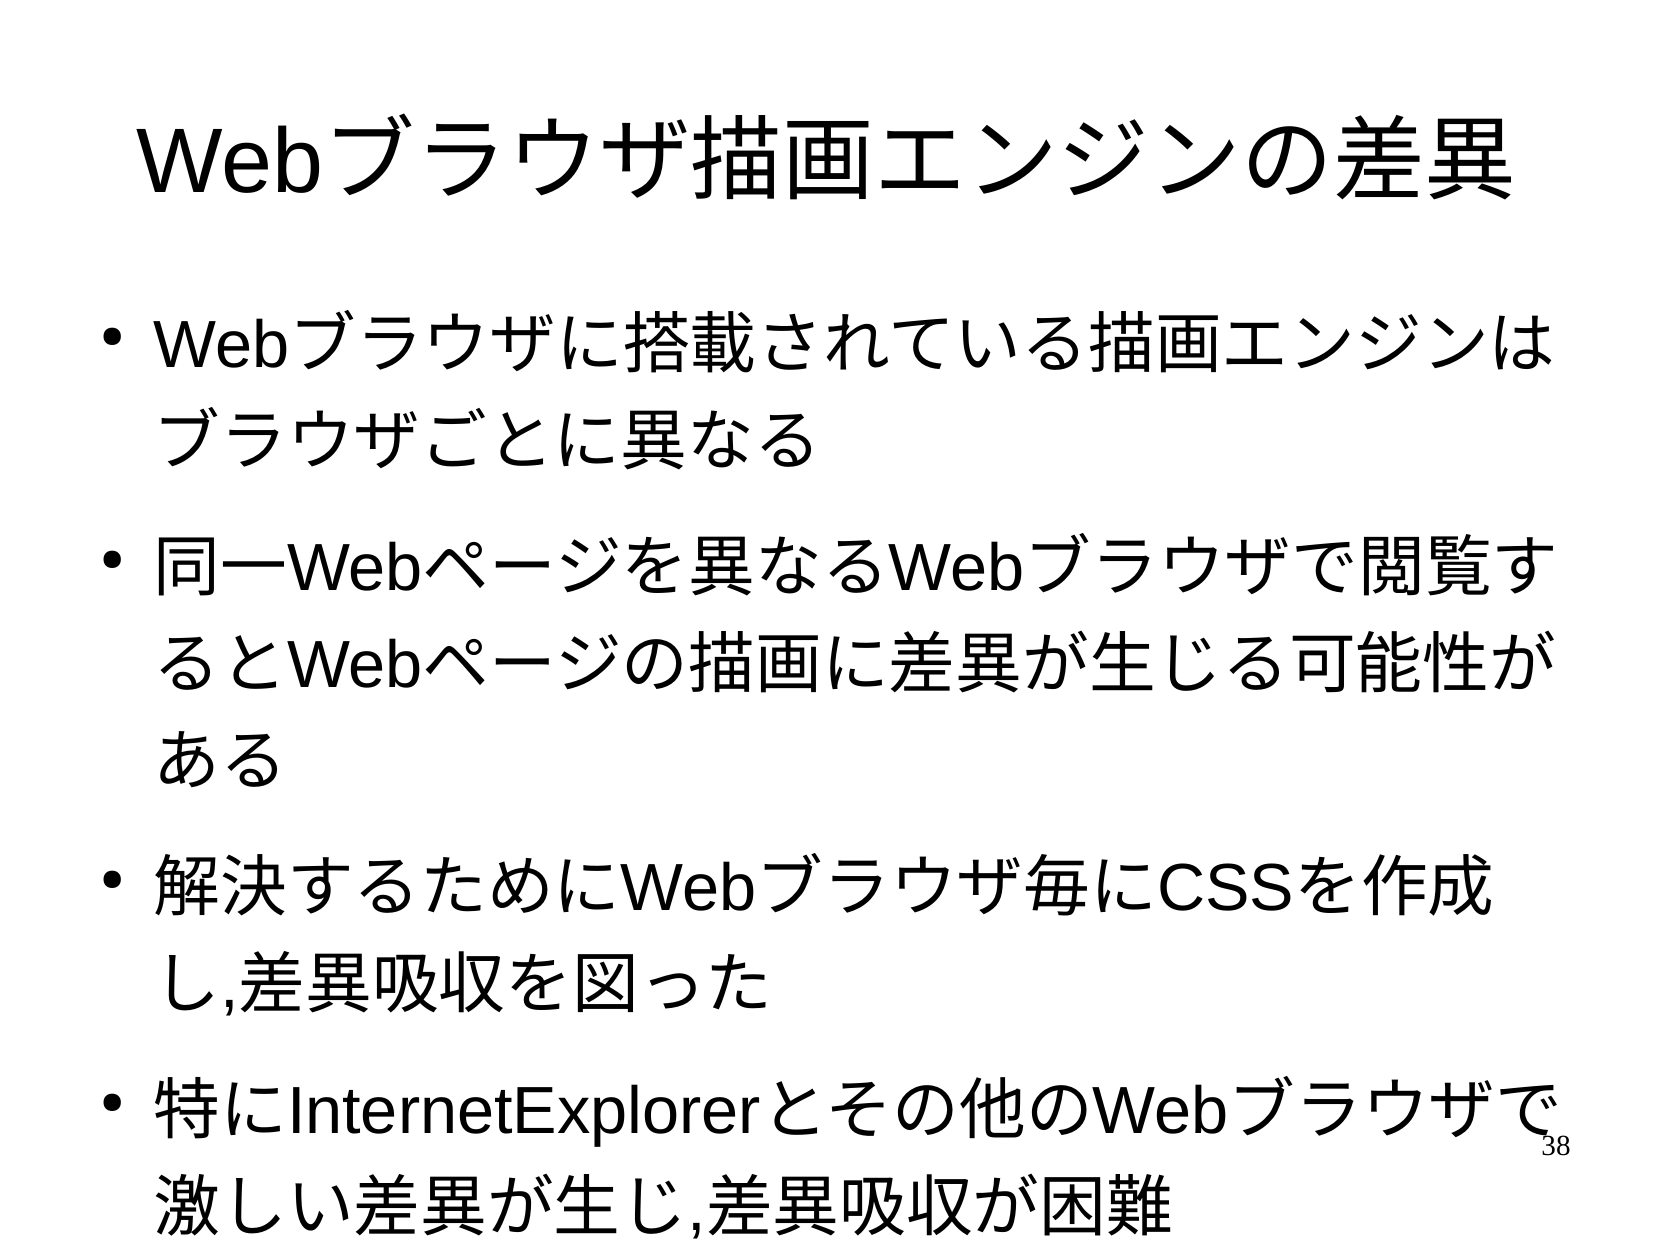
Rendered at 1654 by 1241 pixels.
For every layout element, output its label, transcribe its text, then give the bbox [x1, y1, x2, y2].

title Webブラウザ描画エンジンの差異 [82, 56, 1571, 250]
list Webブラウザに搭載されている描画エンジンはブラウザごとに異なる 同一Webページを異なるWebブラウザで閲覧するとWebページの描画に差異が生じる可能性がある 解決するためにWebブラウザ毎にCSSを作成し,差異吸収を図った 特にInternetExplorerとその他のWebブラウザで激しい差異が生じ,差異吸収が困難 [82, 290, 1571, 1094]
